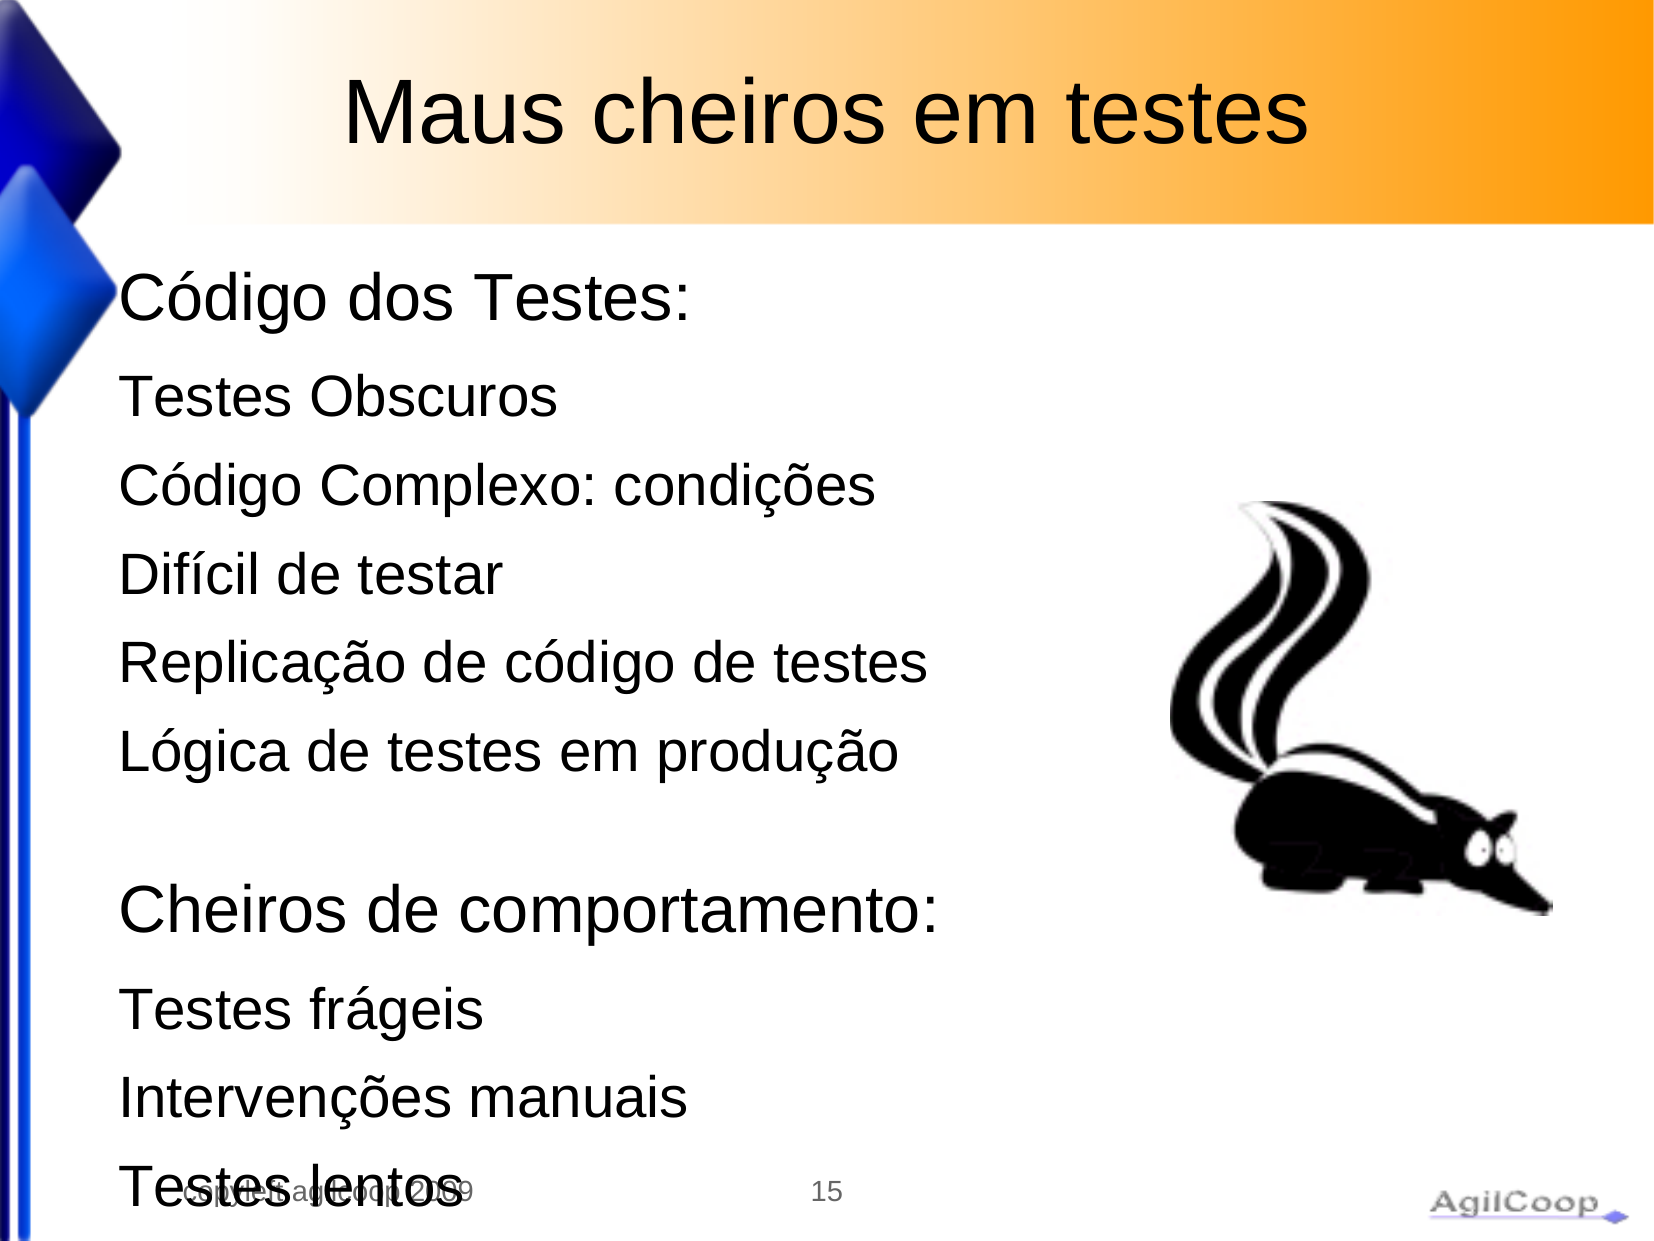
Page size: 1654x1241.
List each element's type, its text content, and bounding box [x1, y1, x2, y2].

title Maus cheiros em testes [82, 8, 1571, 216]
list Código dos Testes: Testes Obscuros Código Complexo: condições Difícil de testar Replicação de código de testes Lógica de testes em produção Cheiros de comportamento: Testes frágeis Intervenções manuais Testes lentos [118, 259, 1606, 1219]
picture [0, 0, 1654, 1241]
